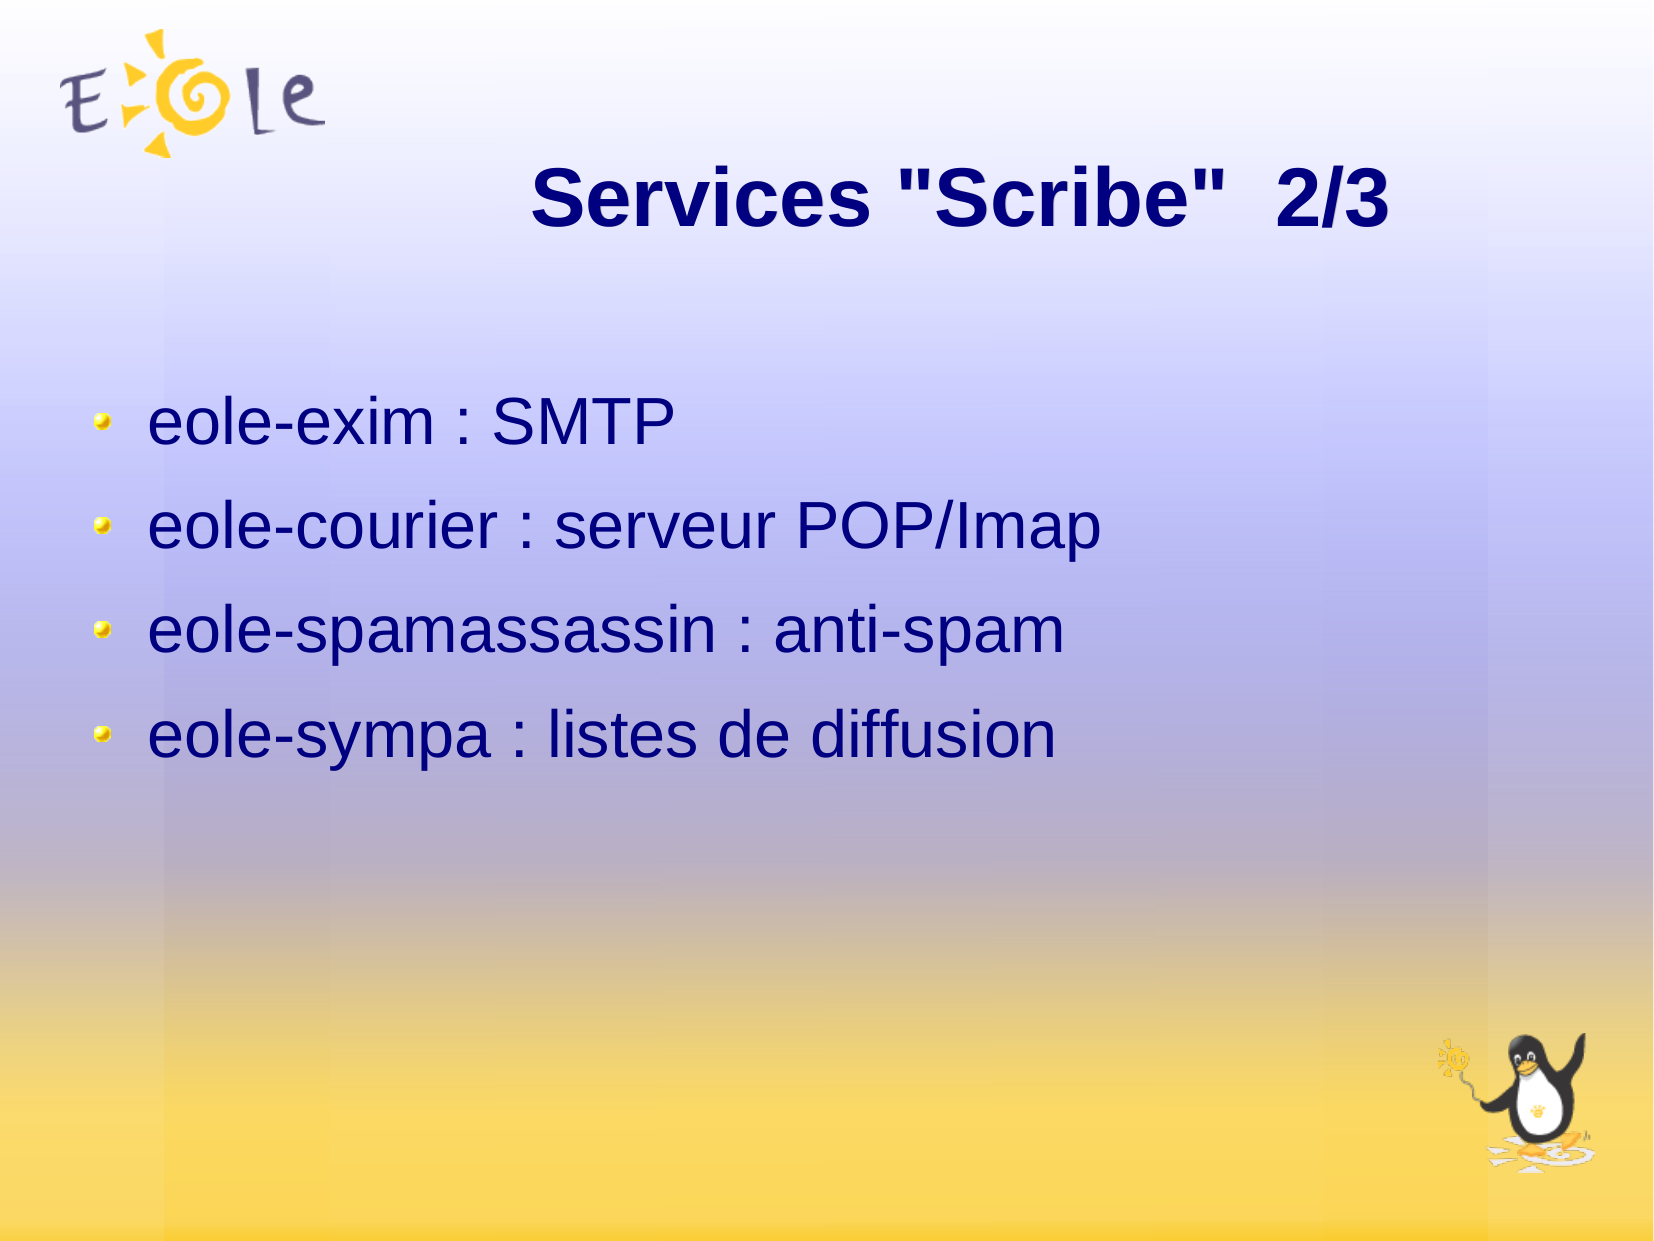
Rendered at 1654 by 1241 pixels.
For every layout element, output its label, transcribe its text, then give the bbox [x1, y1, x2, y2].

list eole-exim : SMTP eole-courier : serveur POP/Imap eole-spamassassin : anti-spam eole-sympa : listes de diffusion [76, 383, 1566, 1123]
text_box Services "Scribe" 2/3 [515, 143, 1252, 266]
picture [0, 0, 1654, 1241]
